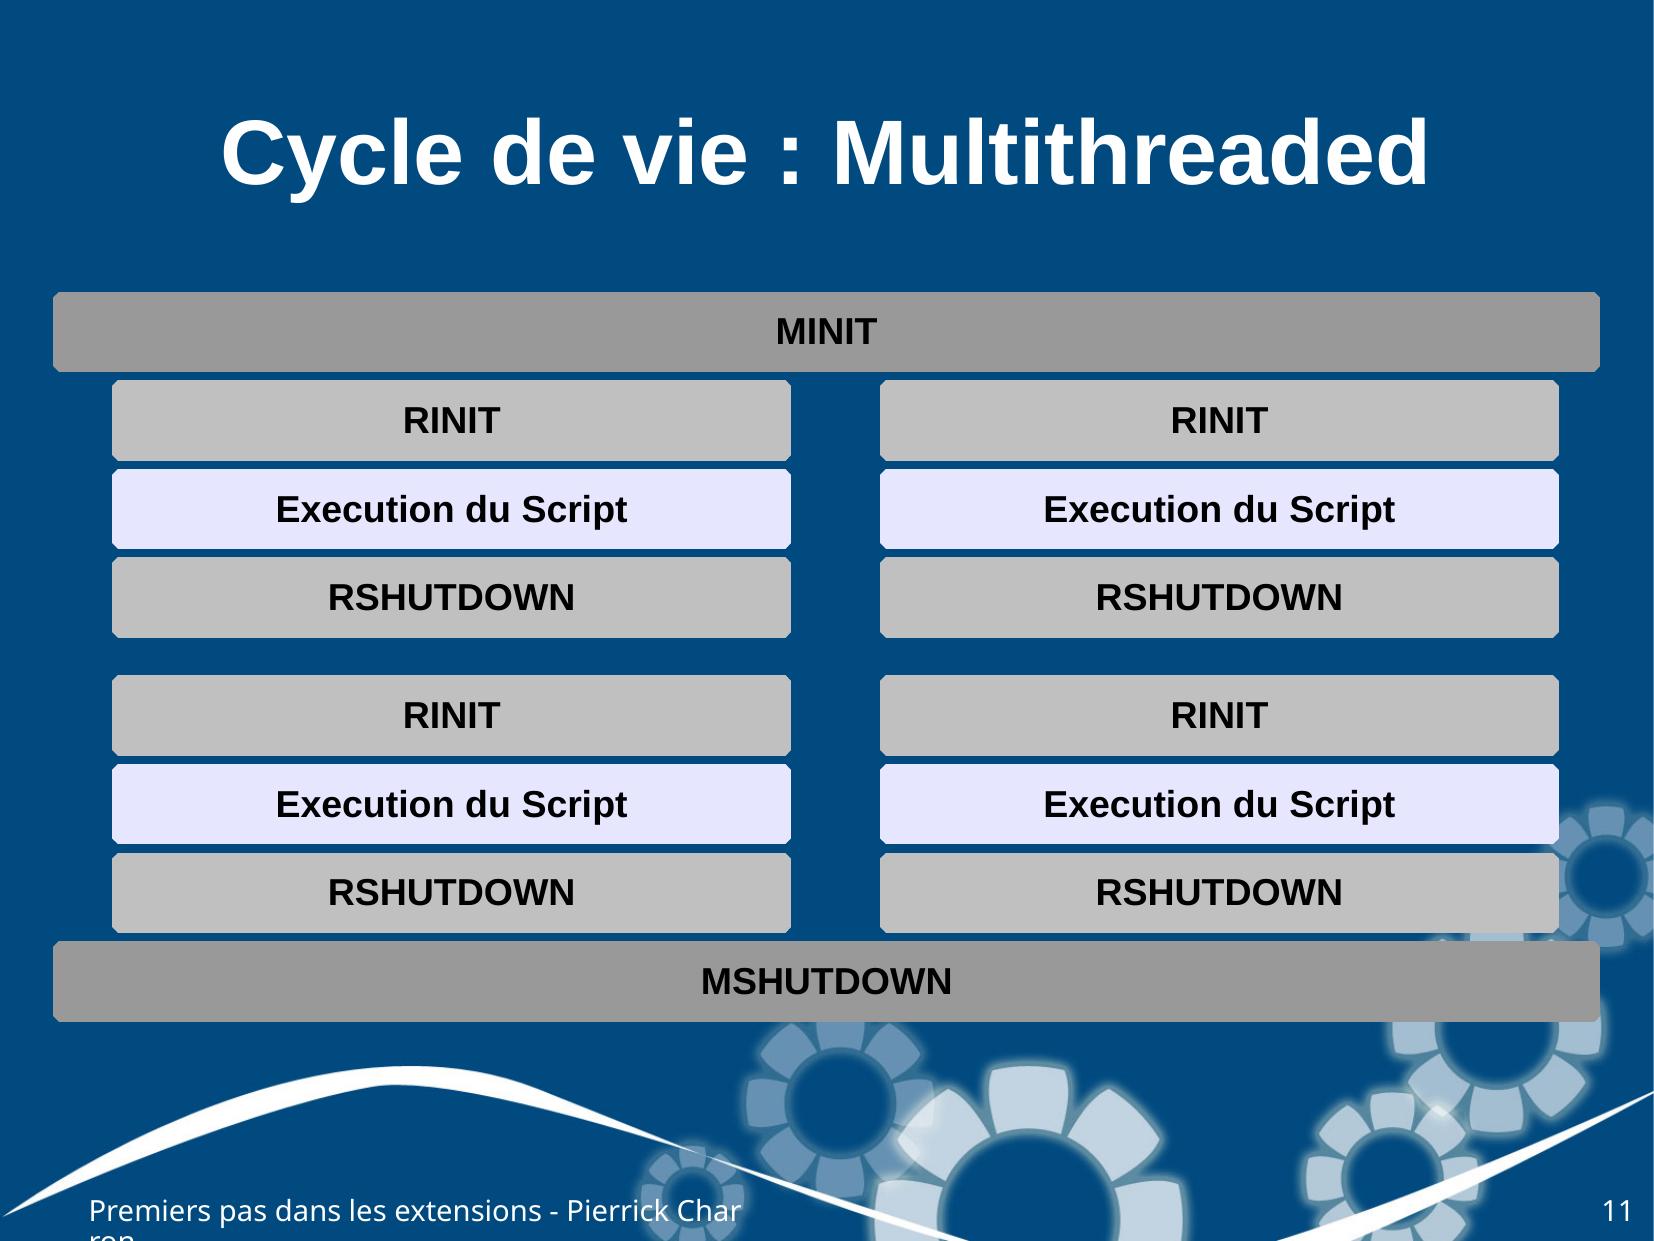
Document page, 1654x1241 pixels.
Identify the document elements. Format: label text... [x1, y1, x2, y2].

text_box Execution du Script [885, 769, 1554, 839]
text_box RINIT [118, 386, 786, 455]
text_box RINIT [118, 681, 786, 751]
picture [0, 0, 1654, 1241]
text_box Execution du Script [118, 769, 786, 839]
text_box RINIT [885, 681, 1554, 751]
title Cycle de vie : Multithreaded [82, 56, 1571, 250]
text_box RINIT [885, 386, 1554, 455]
text_box RSHUTDOWN [118, 563, 786, 632]
text_box RSHUTDOWN [885, 563, 1554, 632]
text_box Execution du Script [885, 474, 1554, 544]
text_box Execution du Script [118, 474, 786, 544]
text_box MINIT [59, 297, 1595, 367]
text_box RSHUTDOWN [118, 858, 786, 928]
text_box MSHUTDOWN [59, 947, 1595, 1016]
text_box RSHUTDOWN [885, 858, 1554, 928]
